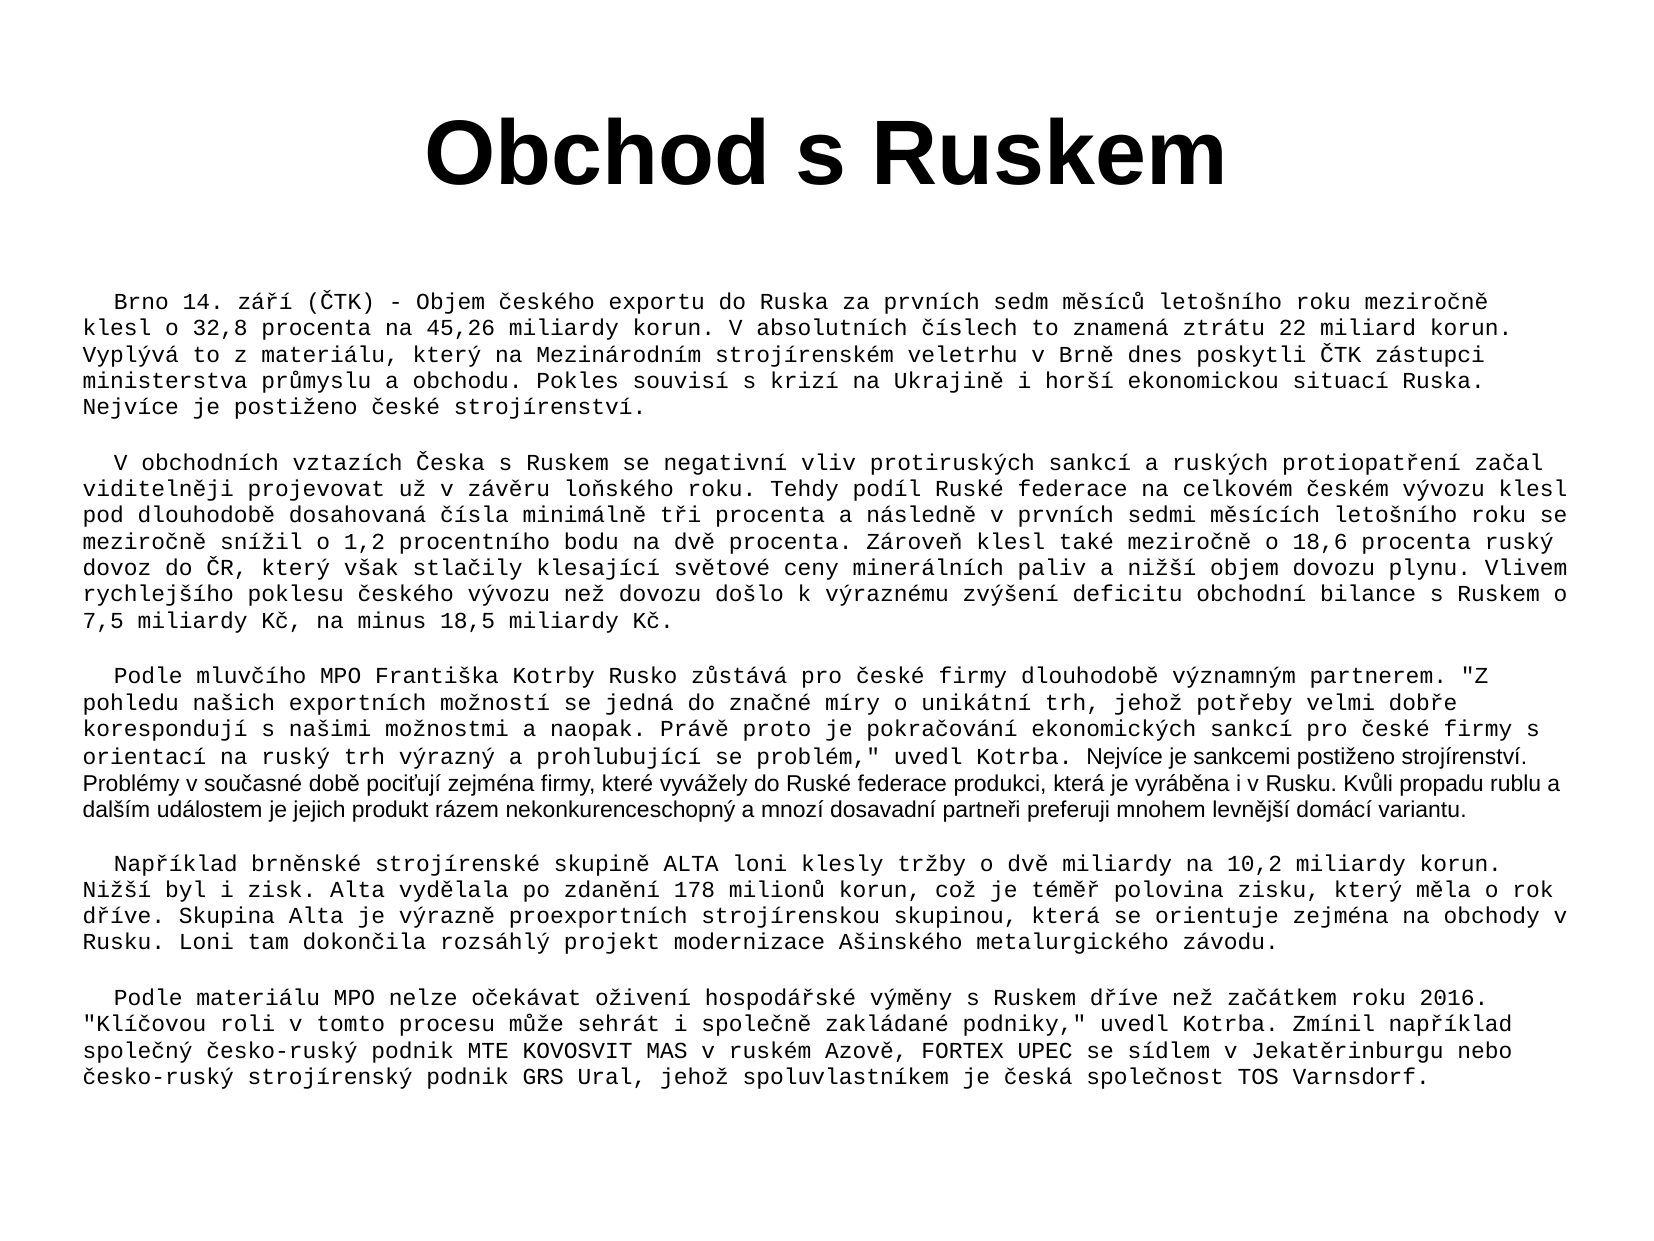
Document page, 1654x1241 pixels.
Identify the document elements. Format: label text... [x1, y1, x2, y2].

title Obchod s Ruskem [82, 49, 1571, 257]
list Brno 14. září (ČTK) - Objem českého exportu do Ruska za prvních sedm měsíců letošního roku meziročně klesl o 32,8 procenta na 45,26 miliardy korun. V absolutních číslech to znamená ztrátu 22 miliard korun. Vyplývá to z materiálu, který na Mezinárodním strojírenském veletrhu v Brně dnes poskytli ČTK zástupci ministerstva průmyslu a obchodu. Pokles souvisí s krizí na Ukrajině i horší ekonomickou situací Ruska. Nejvíce je postiženo české strojírenství. V obchodních vztazích Česka s Ruskem se negativní vliv protiruských sankcí a ruských protiopatření začal viditelněji projevovat už v závěru loňského roku. Tehdy podíl Ruské federace na celkovém českém vývozu klesl pod dlouhodobě dosahovaná čísla minimálně tři procenta a následně v prvních sedmi měsících letošního roku se meziročně snížil o 1,2 procentního bodu na dvě procenta. Zároveň klesl také meziročně o 18,6 procenta ruský dovoz do ČR, který však stlačily klesající světové ceny minerálních paliv a nižší objem dovozu plynu. Vlivem rychlejšího poklesu českého vývozu než dovozu došlo k výraznému zvýšení deficitu obchodní bilance s Ruskem o 7,5 miliardy Kč, na minus 18,5 miliardy Kč. Podle mluvčího MPO Františka Kotrby Rusko zůstává pro české firmy dlouhodobě významným partnerem. "Z pohledu našich exportních možností se jedná do značné míry o unikátní trh, jehož potřeby velmi dobře korespondují s našimi možnostmi a naopak. Právě proto je pokračování ekonomických sankcí pro české firmy s orientací na ruský trh výrazný a prohlubující se problém," uvedl Kotrba. Nejvíce je sankcemi postiženo strojírenství. Problémy v současné době pociťují zejména firmy, které vyvážely do Ruské federace produkci, která je vyráběna i v Rusku. Kvůli propadu rublu a dalším událostem je jejich produkt rázem nekonkurenceschopný a mnozí dosavadní partneři preferuji mnohem levnější domácí variantu. Například brněnské strojírenské skupině ALTA loni klesly tržby o dvě miliardy na 10,2 miliardy korun. Nižší byl i zisk. Alta vydělala po zdanění 178 milionů korun, což je téměř polovina zisku, který měla o rok dříve. Skupina Alta je výrazně proexportních strojírenskou skupinou, která se orientuje zejména na obchody v Rusku. Loni tam dokončila rozsáhlý projekt modernizace Ašinského metalurgického závodu. Podle materiálu MPO nelze očekávat oživení hospodářské výměny s Ruskem dříve než začátkem roku 2016. "Klíčovou roli v tomto procesu může sehrát i společně zakládané podniky," uvedl Kotrba. Zmínil například společný česko-ruský podnik MTE KOVOSVIT MAS v ruském Azově, FORTEX UPEC se sídlem v Jekatěrinburgu nebo česko-ruský strojírenský podnik GRS Ural, jehož spoluvlastníkem je česká společnost TOS Varnsdorf. [82, 290, 1571, 1109]
